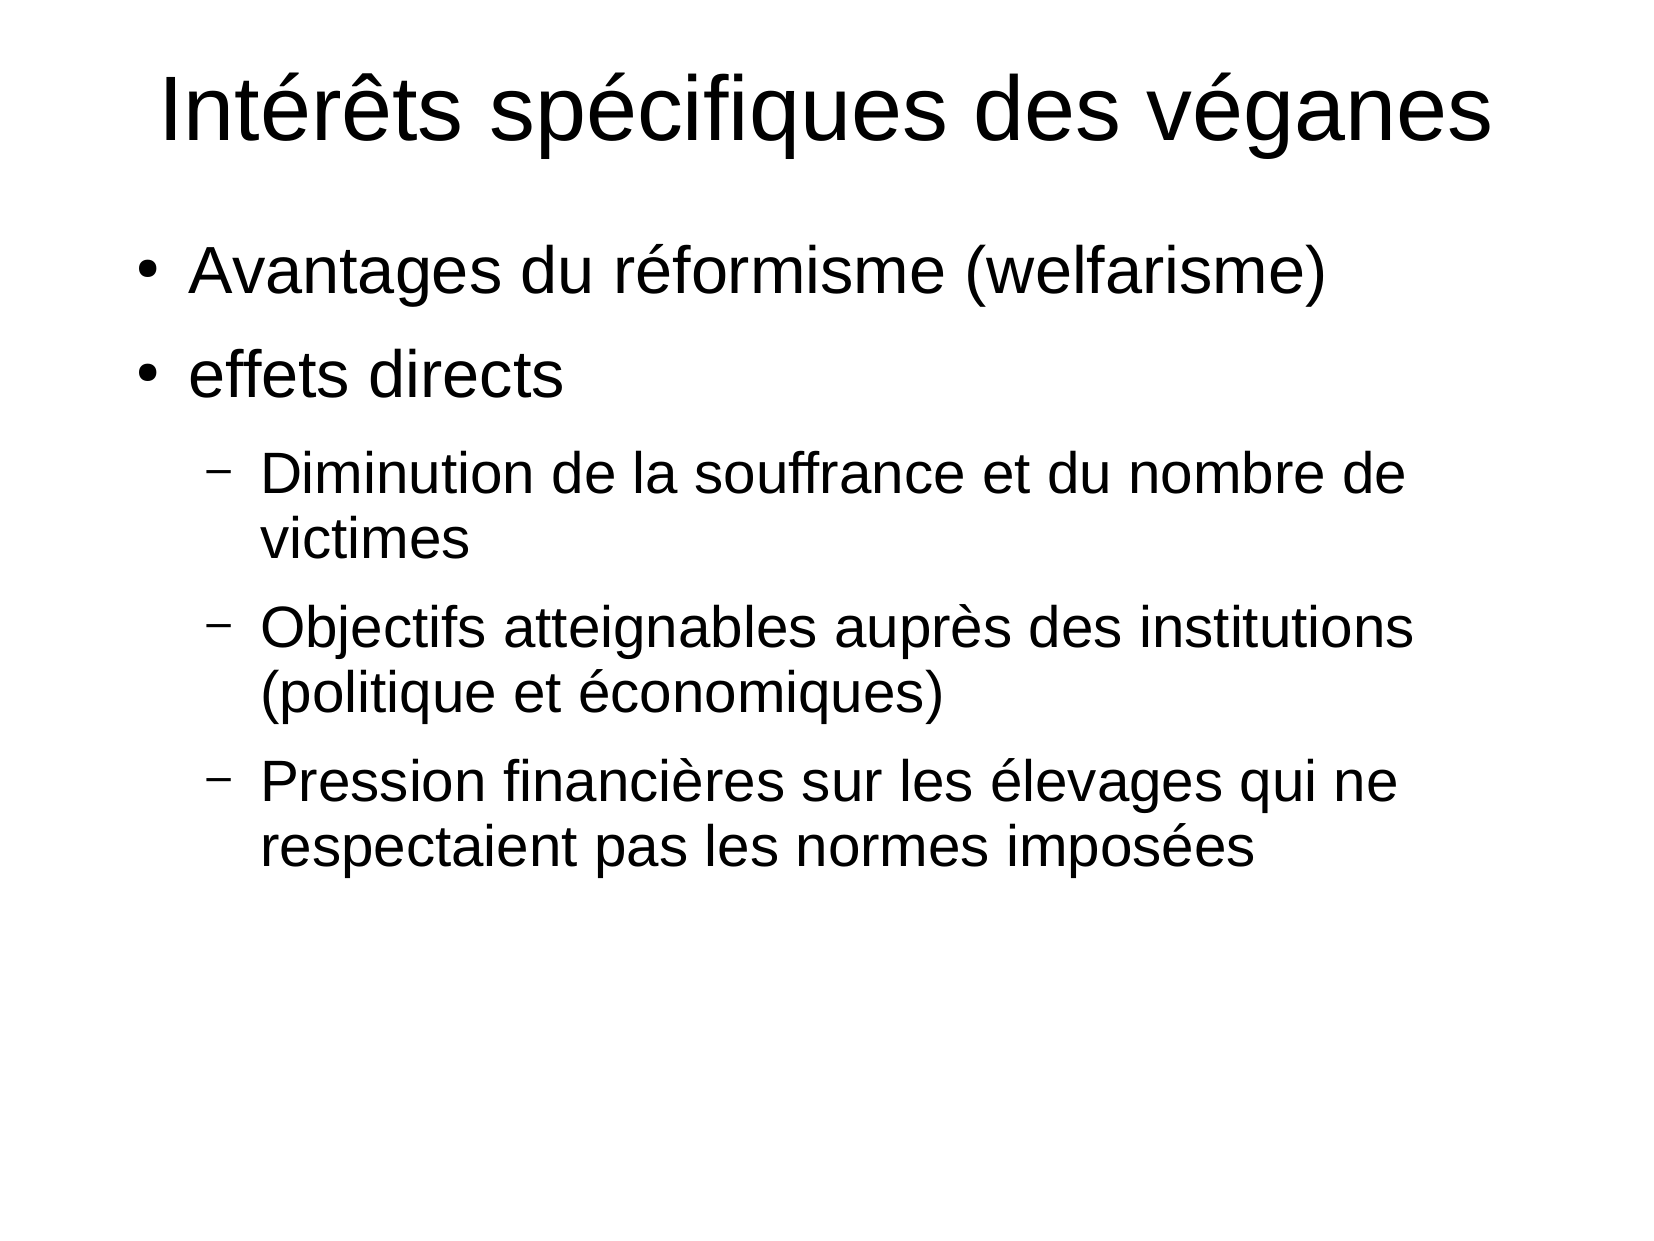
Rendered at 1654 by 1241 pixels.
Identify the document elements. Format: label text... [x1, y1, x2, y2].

title Intérêts spécifiques des véganes [82, 5, 1571, 213]
list Avantages du réformisme (welfarisme) effets directs Diminution de la souffrance et du nombre de victimes Objectifs atteignables auprès des institutions (politique et économiques) Pression financières sur les élevages qui ne respectaient pas les normes imposées [118, 232, 1607, 1241]
